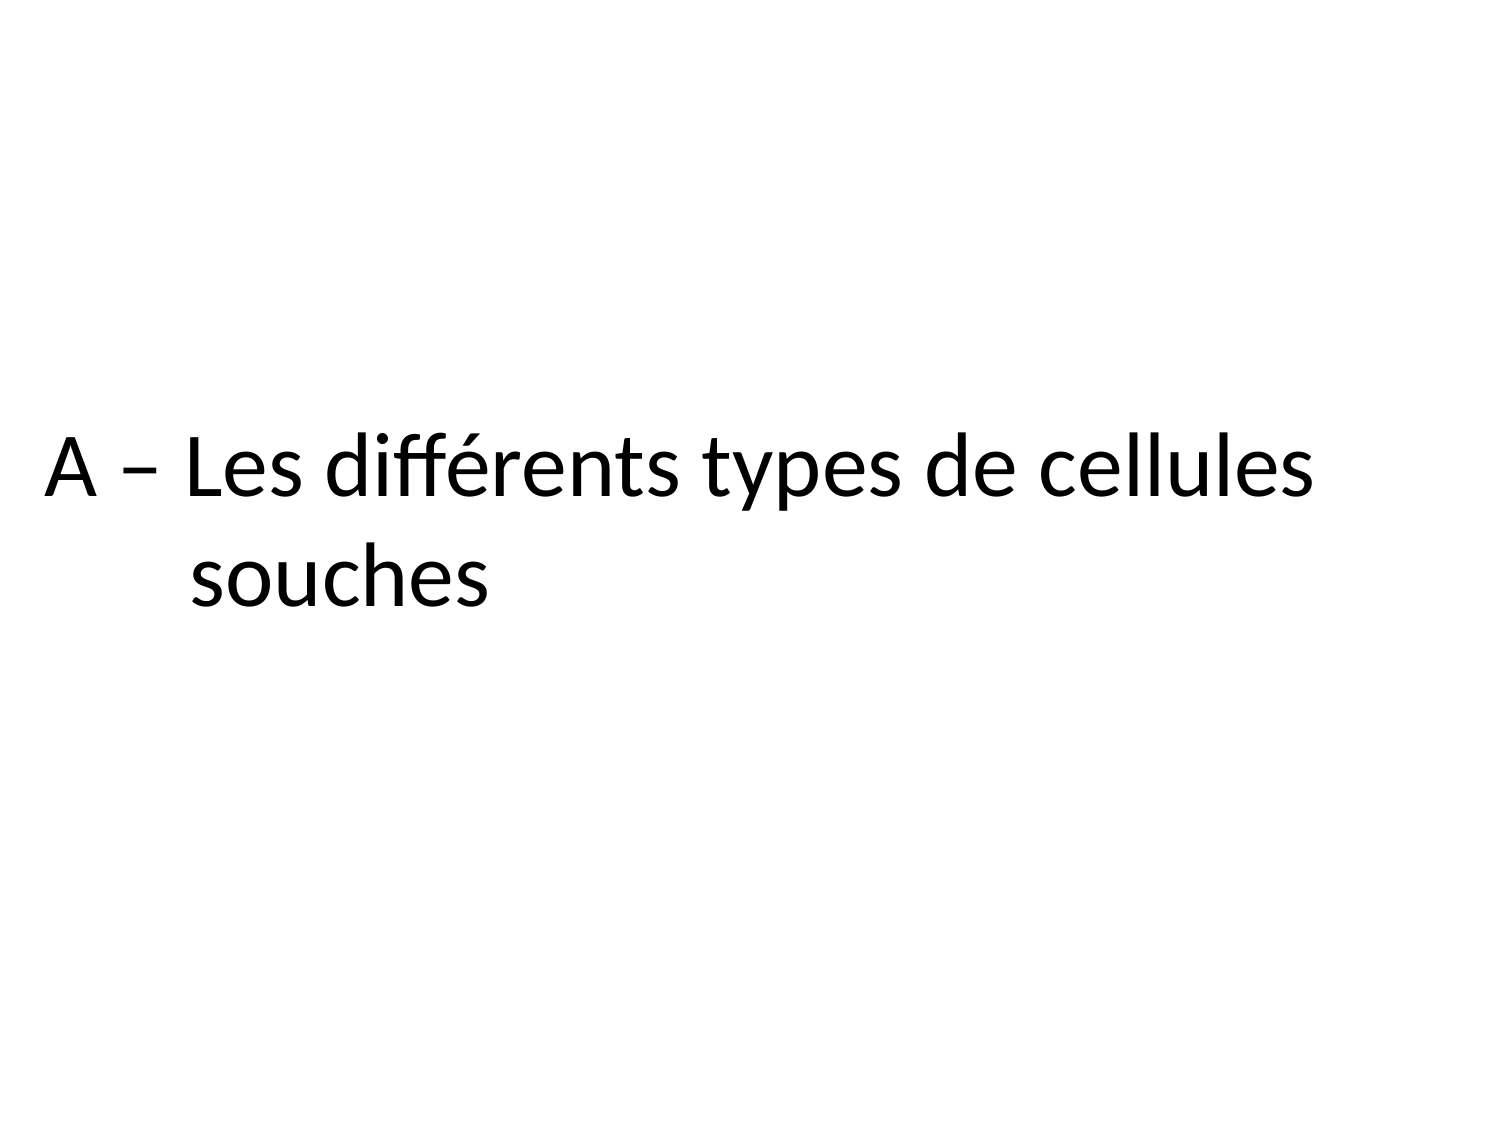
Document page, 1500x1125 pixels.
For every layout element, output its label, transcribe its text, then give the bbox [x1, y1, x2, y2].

text_box A – Les différents types de cellules souches [29, 397, 1447, 632]
